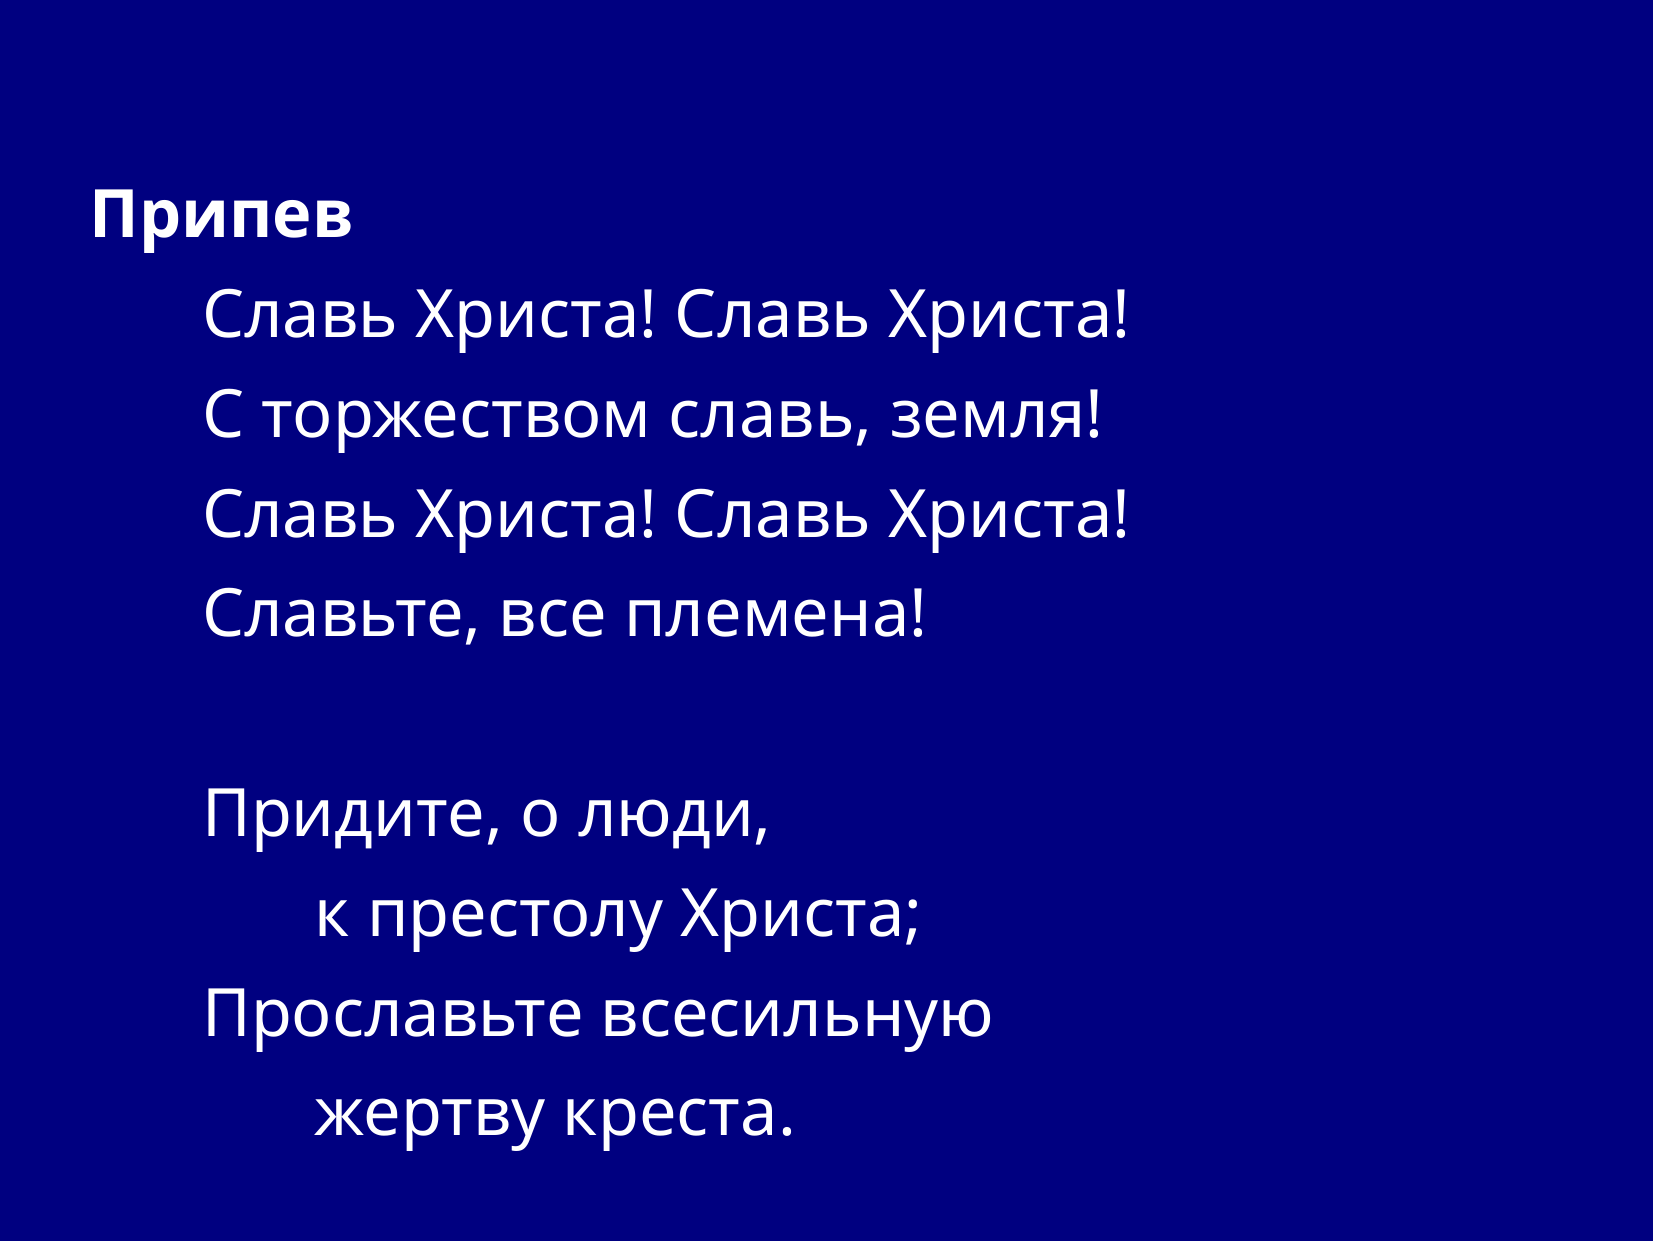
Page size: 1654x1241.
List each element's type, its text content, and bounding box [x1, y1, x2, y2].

text_box Припев Славь Христа! Славь Христа! С торжеством славь, земля! Славь Христа! Славь Христа! Славьте, все племена! Придите, о люди, к престолу Христа; Прославьте всесильную жертву креста. [75, 150, 1576, 1163]
